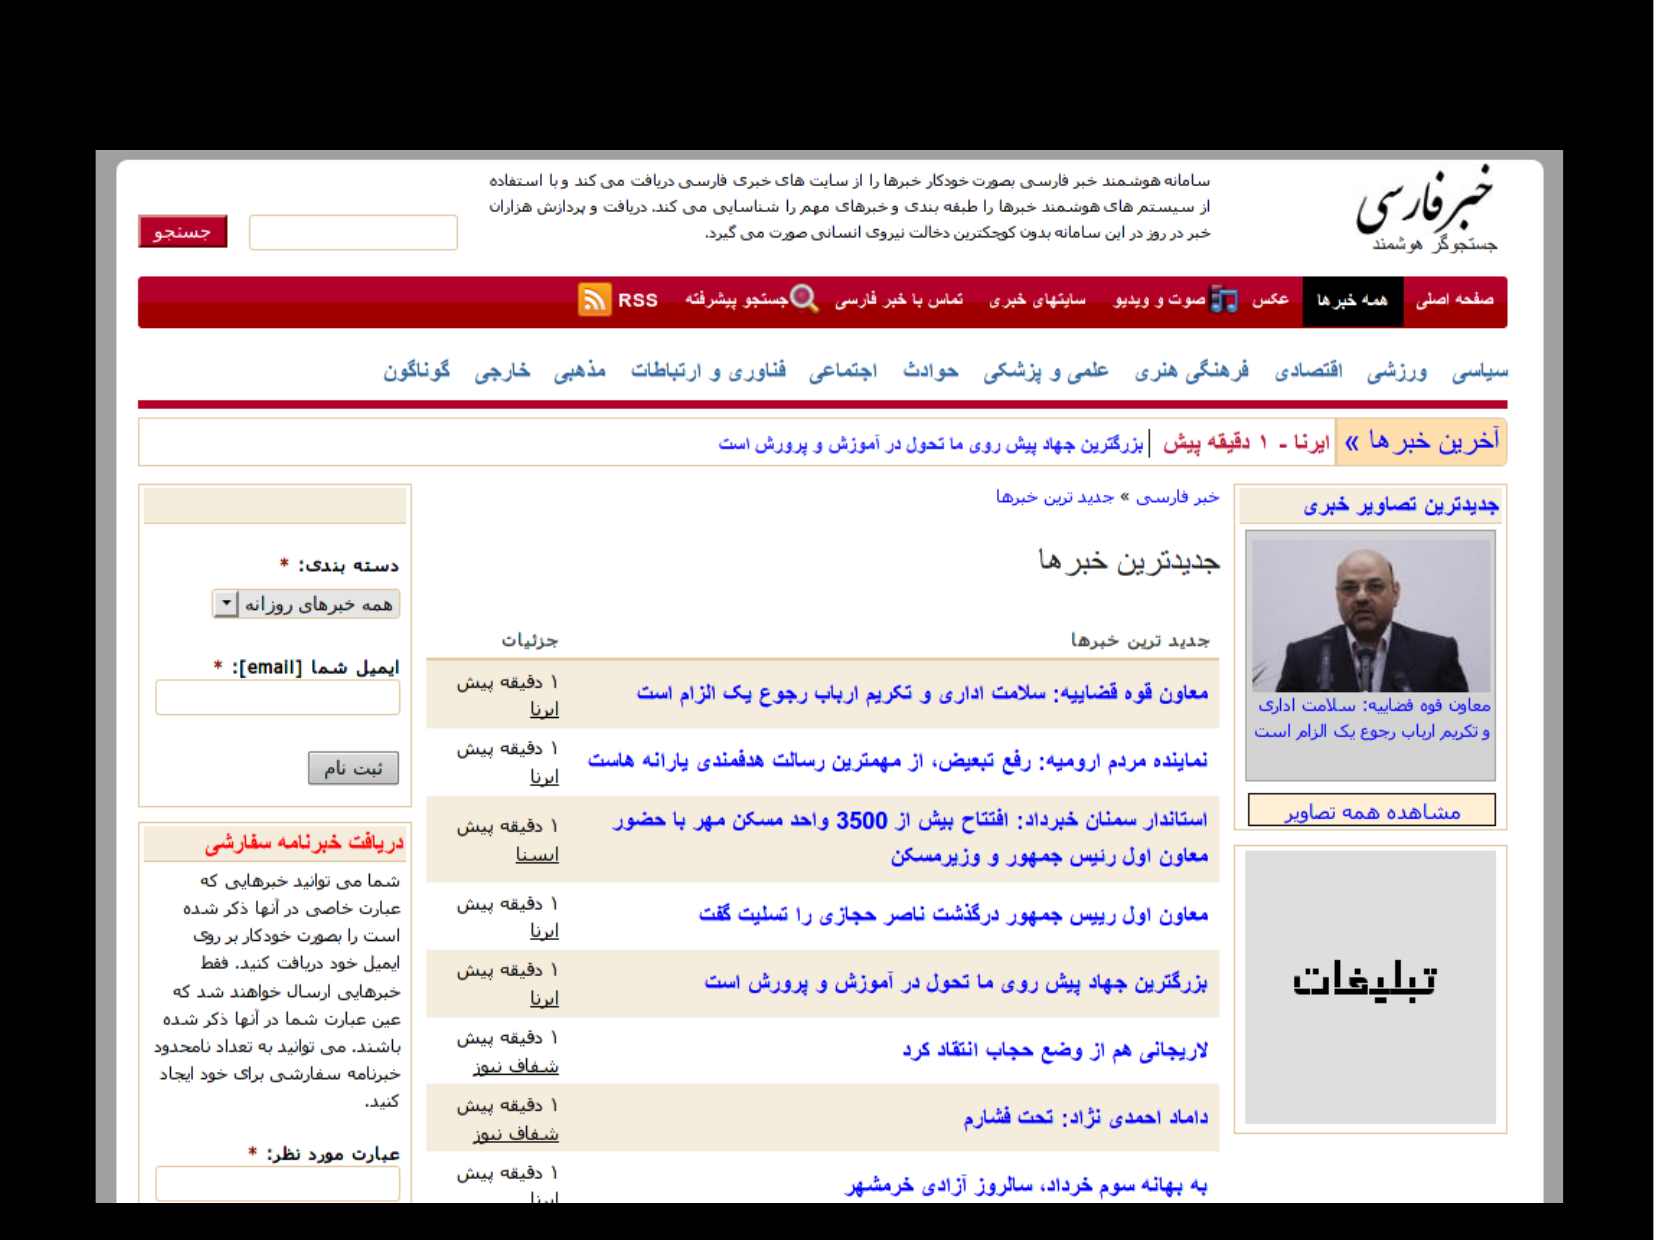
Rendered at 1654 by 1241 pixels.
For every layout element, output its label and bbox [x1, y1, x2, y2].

picture [95, 150, 1564, 1203]
